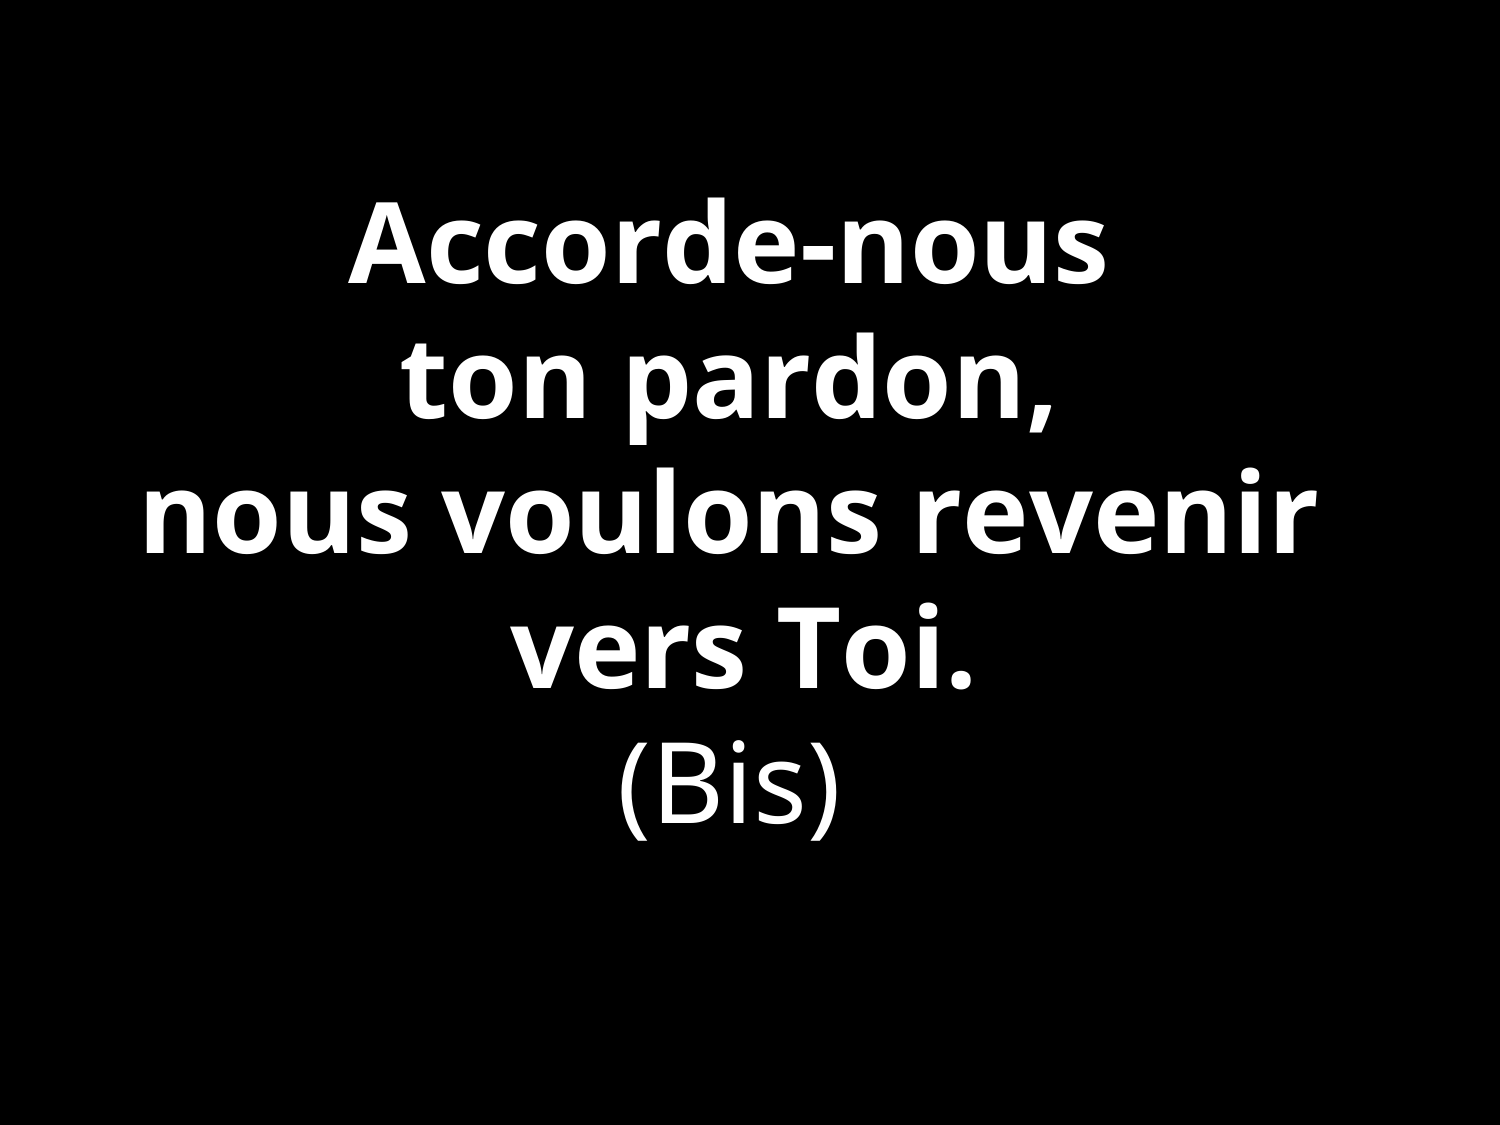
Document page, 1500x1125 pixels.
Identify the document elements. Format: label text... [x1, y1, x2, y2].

text_box Accorde-nous ton pardon, nous voulons revenir vers Toi. (Bis) [29, 66, 1459, 591]
